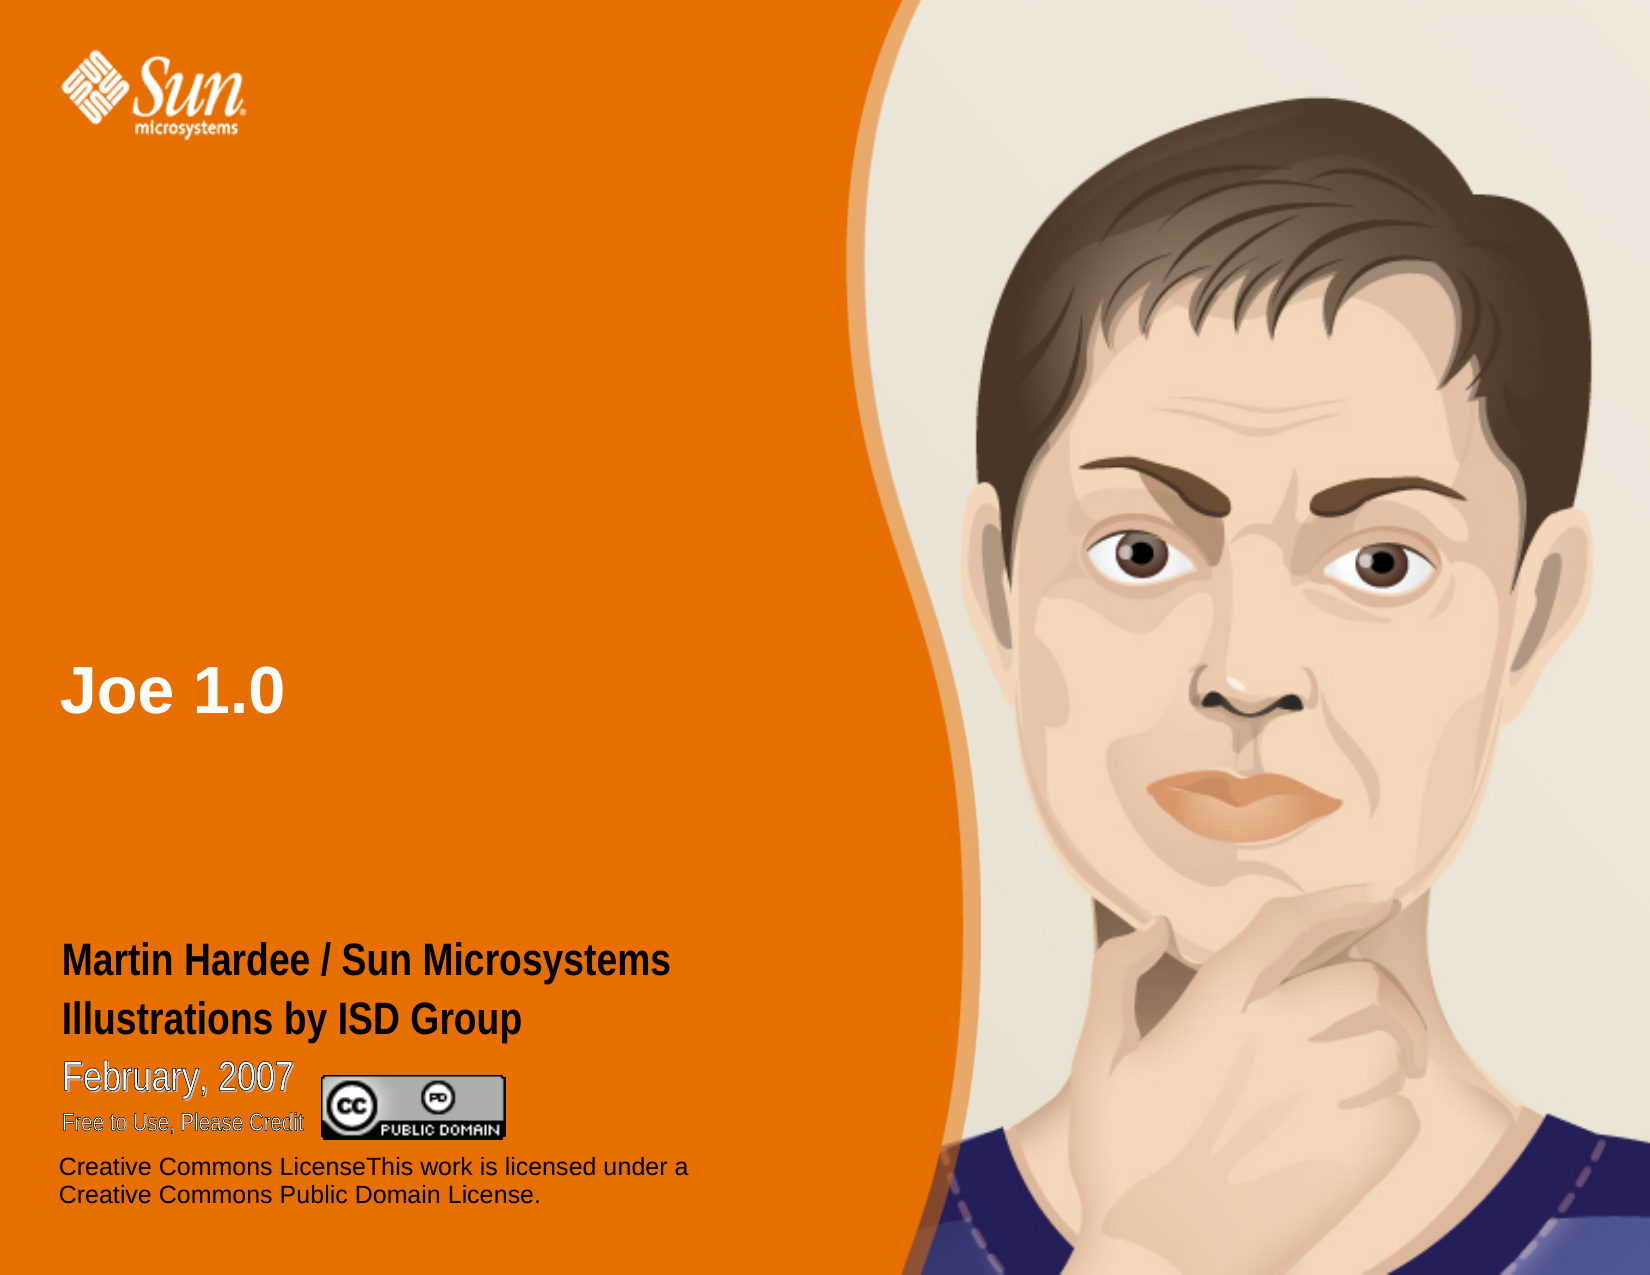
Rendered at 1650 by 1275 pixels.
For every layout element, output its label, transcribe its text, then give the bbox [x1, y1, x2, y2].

text_box Joe 1.0 [59, 652, 825, 784]
text_box Martin Hardee / Sun Microsystems Illustrations by ISD Group February, 2007 Free to Use, Please Credit [61, 935, 679, 1102]
text_box Creative Commons LicenseThis work is licensed under a Creative Commons Public Domain License. [44, 1102, 723, 1217]
picture [0, 0, 1650, 1275]
